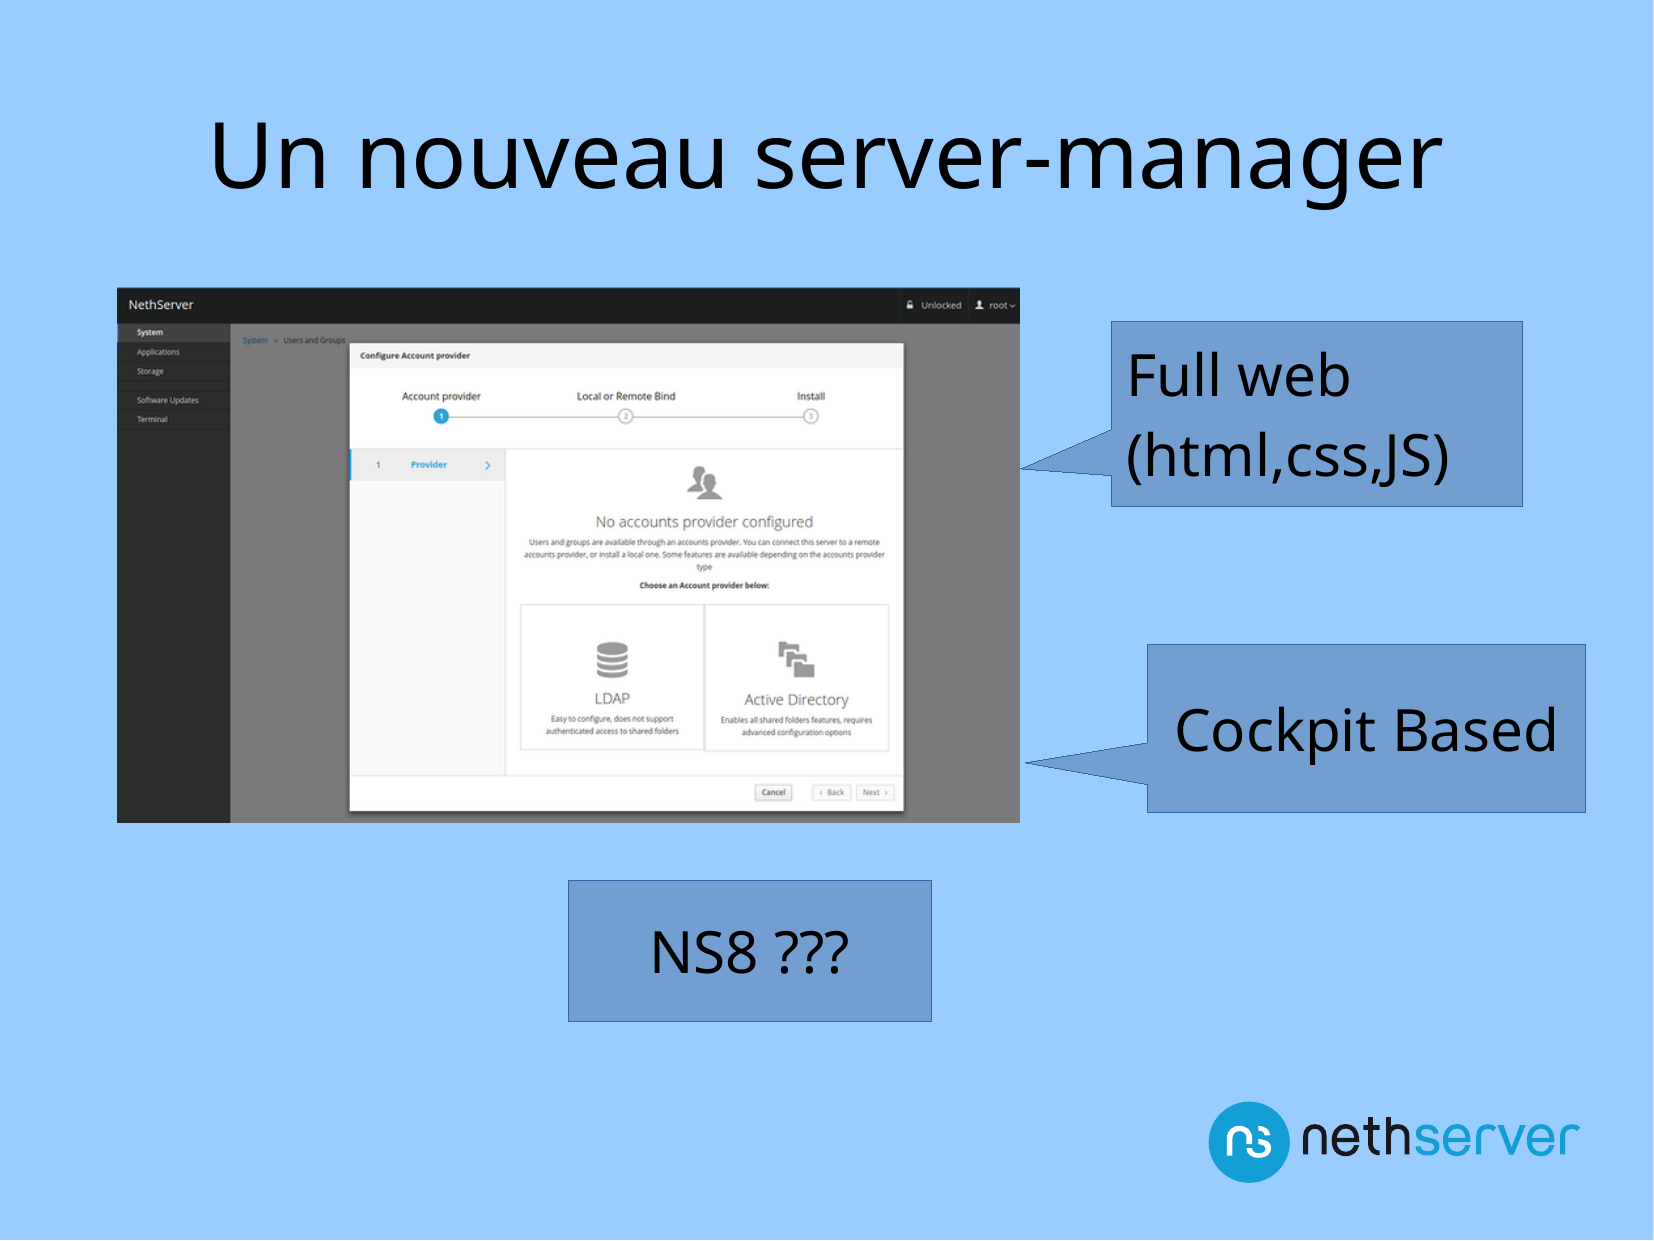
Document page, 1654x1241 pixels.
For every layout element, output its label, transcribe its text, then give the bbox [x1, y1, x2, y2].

picture [1015, 921, 1654, 1241]
text_box Cockpit Based [1025, 644, 1586, 813]
text_box Full web (html,css,JS) [1020, 321, 1523, 507]
text_box NS8 ??? [568, 880, 932, 1022]
title Un nouveau server-manager [82, 49, 1571, 257]
picture [117, 287, 1020, 823]
